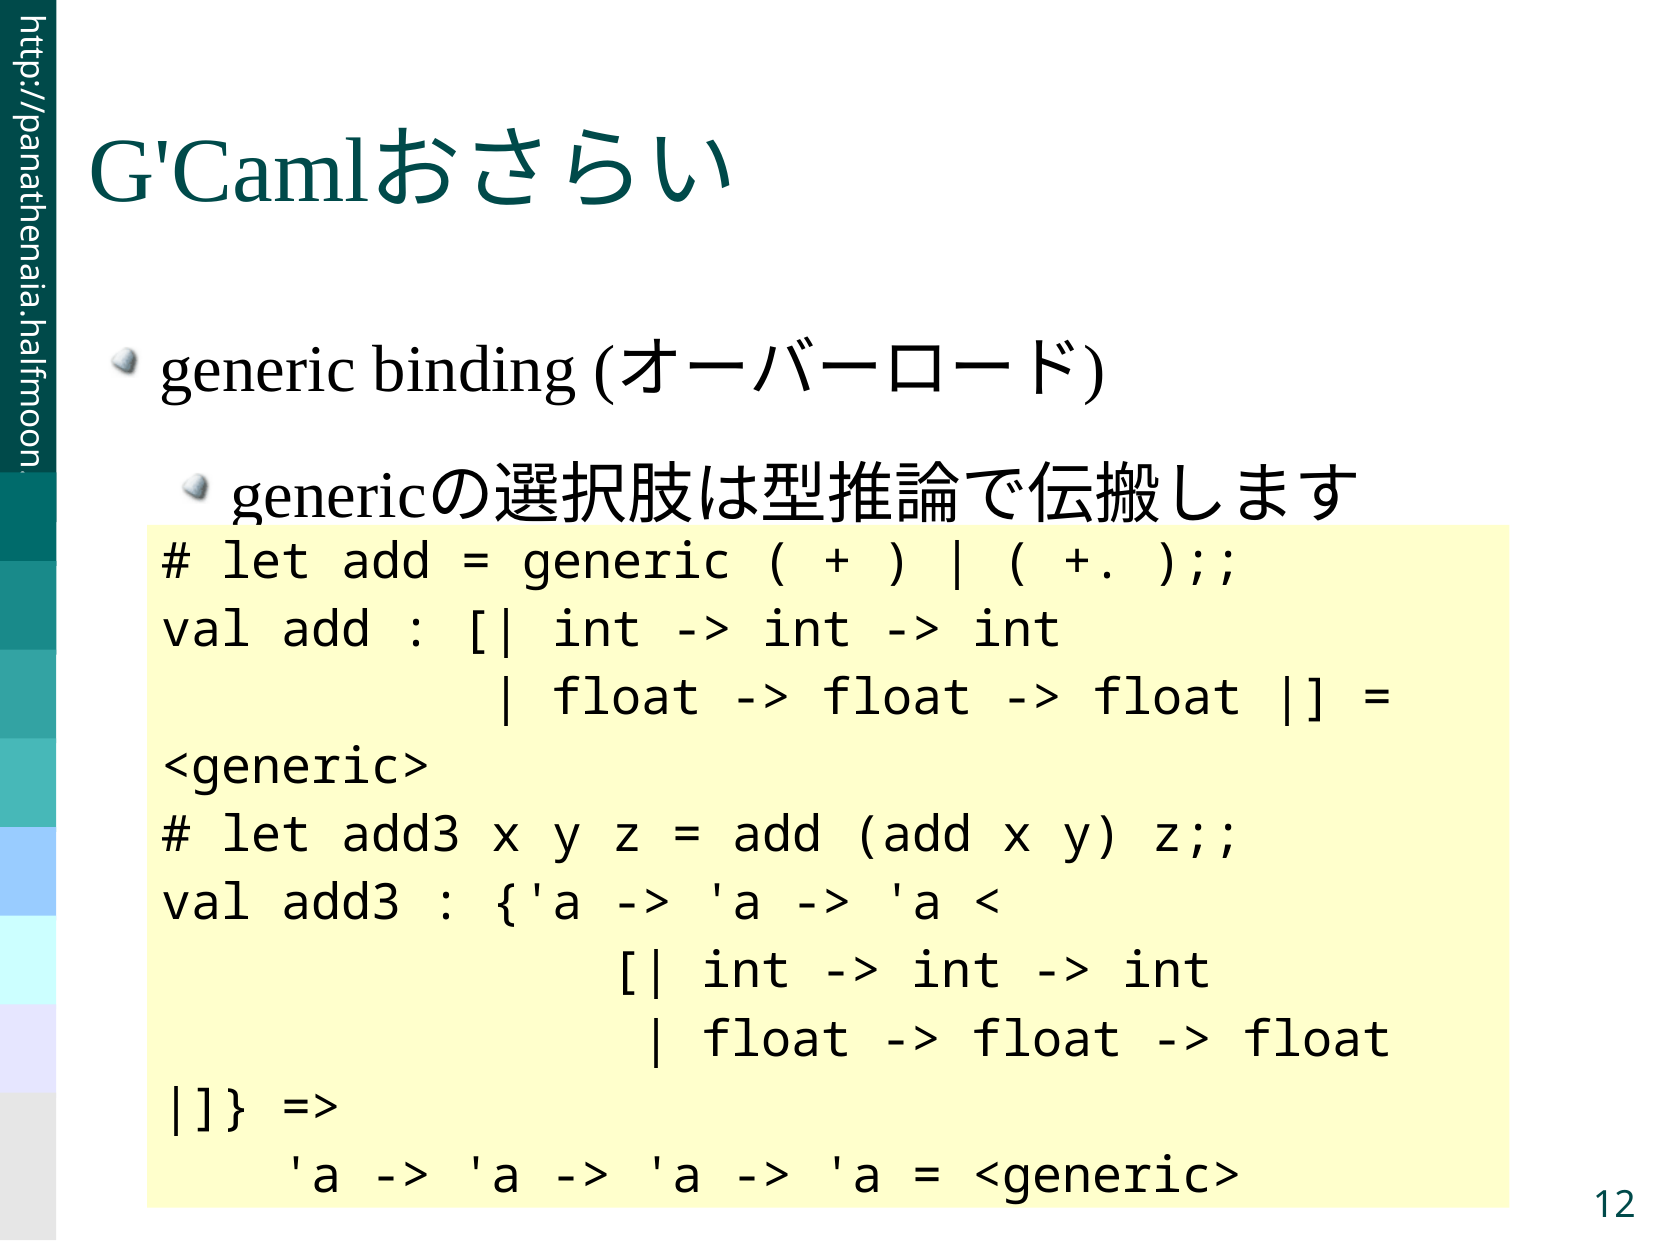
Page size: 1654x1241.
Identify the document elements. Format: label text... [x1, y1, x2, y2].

title G'Camlおさらい [88, 57, 1577, 265]
list generic binding (オーバーロード) genericの選択肢は型推論で伝搬します [88, 313, 1577, 1133]
text_box # let add = generic ( + ) | ( +. );; val add : [| int -> int -> int | float -> float -> float |] = <generic> # let add3 x y z = add (add x y) z;; val add3 : {'a -> 'a -> 'a < [| int -> int -> int | float -> float -> float |]} => 'a -> 'a -> 'a -> 'a = <generic> [147, 524, 1510, 929]
